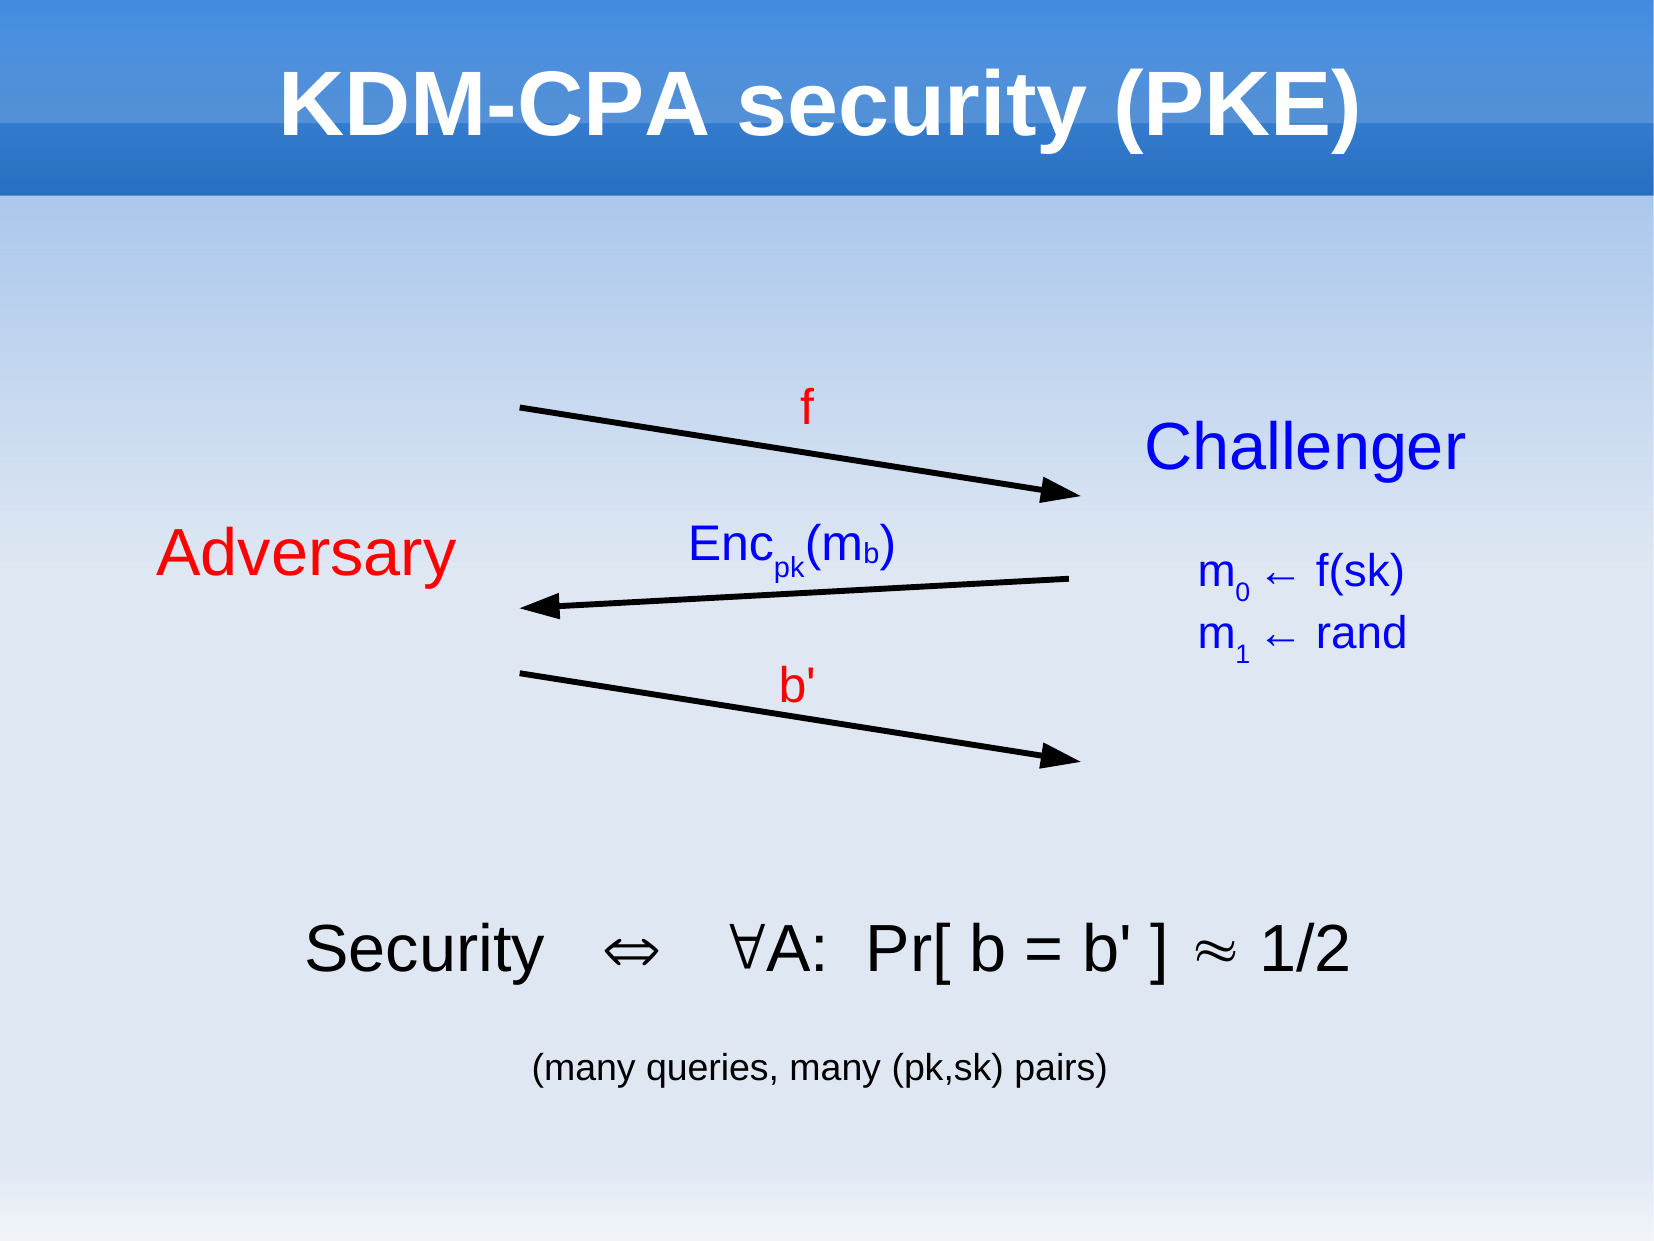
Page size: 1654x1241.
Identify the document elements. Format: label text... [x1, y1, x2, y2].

text_box m0 ← f(sk) m1 ← rand [1182, 537, 1423, 677]
text_box Encpk(mb) [673, 507, 963, 595]
text_box (many queries, many (pk,sk) pairs) [516, 1039, 1124, 1097]
text_box Challenger [1129, 401, 1483, 492]
picture [0, 0, 1654, 1241]
text_box Encpk(mb) [840, 588, 963, 595]
title KDM-CPA security (PKE) [76, 0, 1565, 208]
text_box Security Û "A: Pr[ b = b' ] » 1/2 [289, 903, 1360, 1006]
text_box Adversary [141, 507, 473, 598]
text_box b' [763, 649, 831, 721]
text_box f [785, 372, 845, 461]
